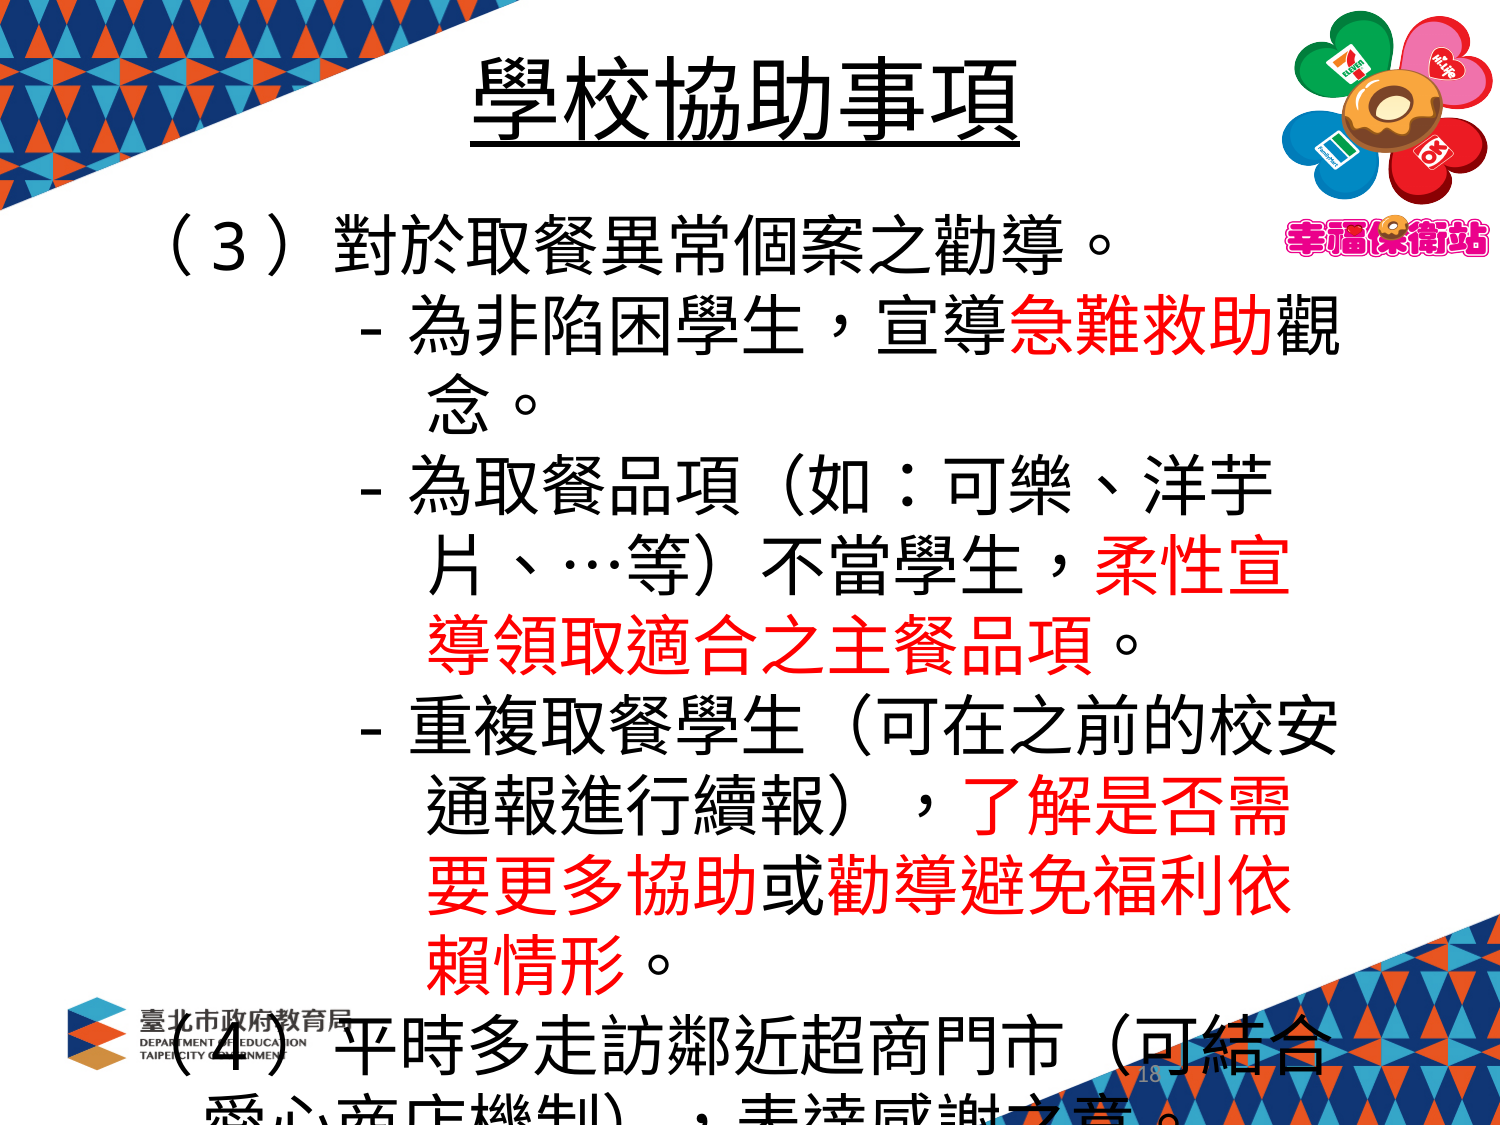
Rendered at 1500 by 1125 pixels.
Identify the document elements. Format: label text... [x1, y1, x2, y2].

text_box [1121, 1042, 1459, 1103]
text_box [1148, 1042, 1166, 1054]
title 學校協助事項 [454, 0, 1145, 196]
text_box （3）對於取餐異常個案之勸導。 -為非陷困學生，宣導急難救助觀念。 -為取餐品項（如：可樂、洋芋片、…等）不當學生，柔性宣導領取適合之主餐品項。 -重複取餐學生（可在之前的校安通報進行續報），了解是否需要更多協助或勸導避免福利依賴情形。 （4）平時多走訪鄰近超商門市（可結合愛心商店機制），表達感謝之意。 [112, 196, 1365, 1020]
text_box [1211, 1042, 1222, 1048]
